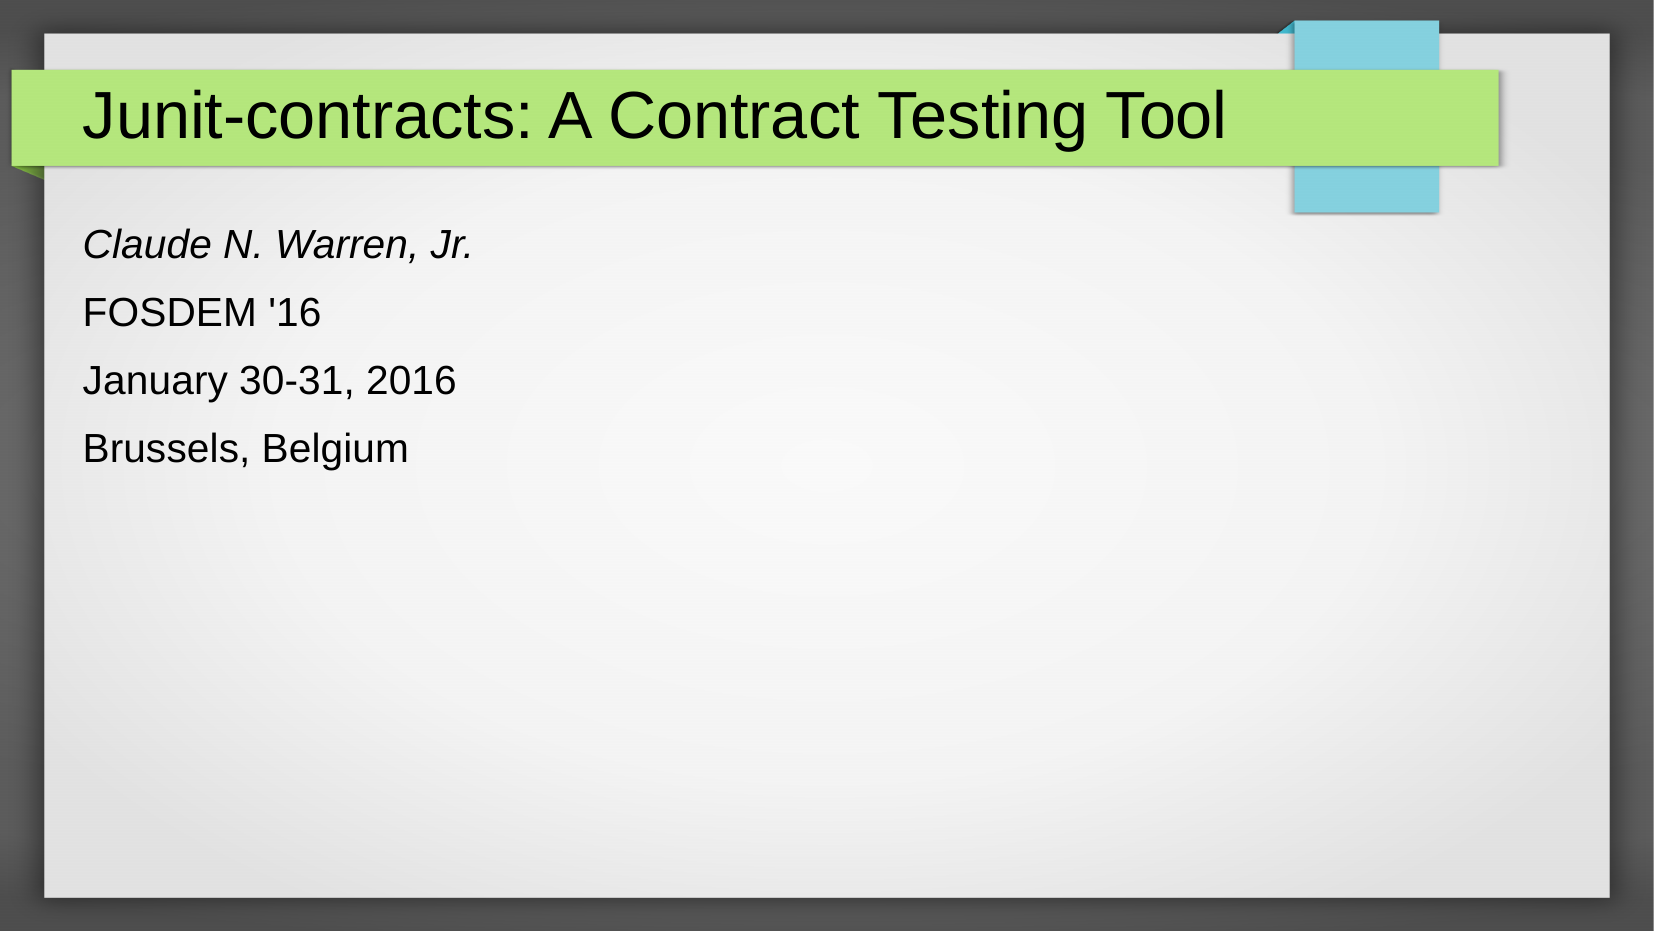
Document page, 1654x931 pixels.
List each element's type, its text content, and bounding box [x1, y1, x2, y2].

list Claude N. Warren, Jr. FOSDEM '16 January 30-31, 2016 Brussels, Belgium [82, 221, 1571, 761]
title Junit-contracts: A Contract Testing Tool [82, 70, 1264, 160]
picture [0, 0, 1654, 931]
